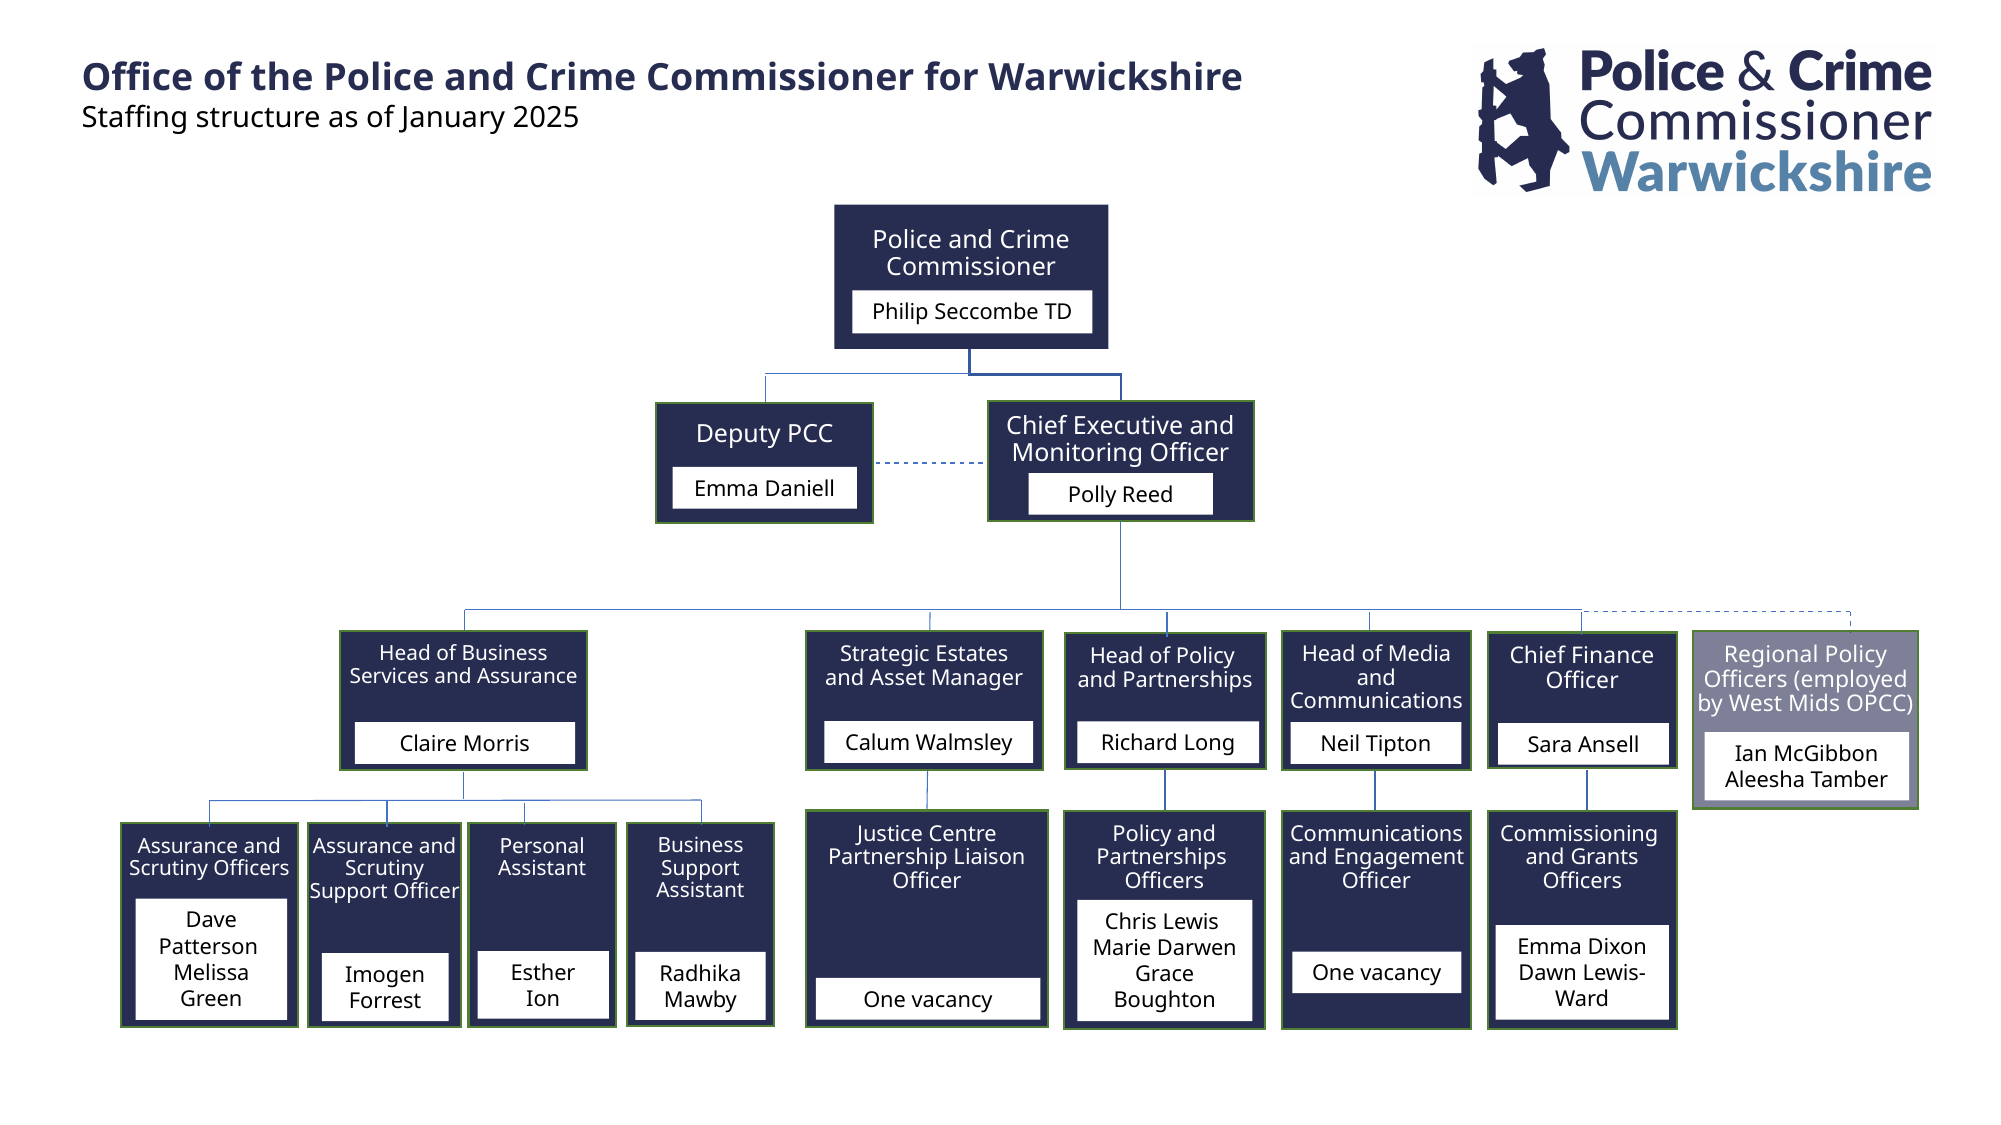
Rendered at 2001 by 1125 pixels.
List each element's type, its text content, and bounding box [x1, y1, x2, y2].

text_box Business Support Assistant [626, 823, 774, 1027]
text_box One vacancy [1292, 951, 1462, 994]
text_box Head of Business Services and Assurance [339, 630, 588, 770]
text_box Chief Finance Officer [1487, 632, 1677, 769]
text_box Personal Assistant [468, 823, 616, 1027]
text_box Sara Ansell [1498, 723, 1669, 765]
text_box Esther Ion [477, 951, 609, 993]
text_box Assurance and Scrutiny Officers [121, 823, 298, 1027]
text_box Neil Tipton [1290, 722, 1462, 764]
text_box Polly Reed [1028, 473, 1213, 515]
text_box Dave Patterson Melissa Green [135, 898, 288, 1020]
text_box Regional Policy Officers (employed by West Mids OPCC) [1693, 631, 1919, 809]
text_box Imogen Forrest [321, 953, 449, 1022]
text_box Richard Long [1077, 721, 1260, 764]
text_box Chief Executive and Monitoring Officer [987, 401, 1254, 521]
text_box Ian McGibbon Aleesha Tamber [1704, 732, 1910, 801]
text_box Head of Media and Communications [1282, 631, 1472, 771]
picture [1472, 44, 1938, 196]
text_box Calum Walmsley [824, 721, 1034, 763]
text_box Emma Dixon Dawn Lewis-Ward [1495, 925, 1669, 1020]
text_box Emma Daniell [672, 466, 857, 509]
text_box Philip Seccombe TD [852, 290, 1093, 334]
text_box Communications and Engagement Officer [1282, 810, 1472, 1029]
text_box Policy and Partnerships Officers [1064, 810, 1265, 1029]
text_box Assurance and Scrutiny Support Officer [308, 823, 461, 1027]
text_box Deputy PCC [656, 402, 874, 523]
text_box Police and Crime Commissioner [834, 204, 1109, 349]
text_box Head of Policy and Partnerships [1064, 632, 1266, 769]
text_box Office of the Police and Crime Commissioner for Warwickshire Staffing structure as of January 2025 [66, 45, 1444, 142]
text_box One vacancy [815, 977, 1041, 1020]
text_box Justice Centre Partnership Liaison Officer [806, 810, 1048, 1028]
text_box Chris Lewis Marie Darwen Grace Boughton [1077, 899, 1253, 1022]
text_box Claire Morris [354, 722, 576, 764]
text_box Commissioning and Grants Officers [1487, 810, 1677, 1029]
text_box Strategic Estates and Asset Manager [806, 630, 1043, 770]
text_box Radhika Mawby [635, 951, 766, 1020]
